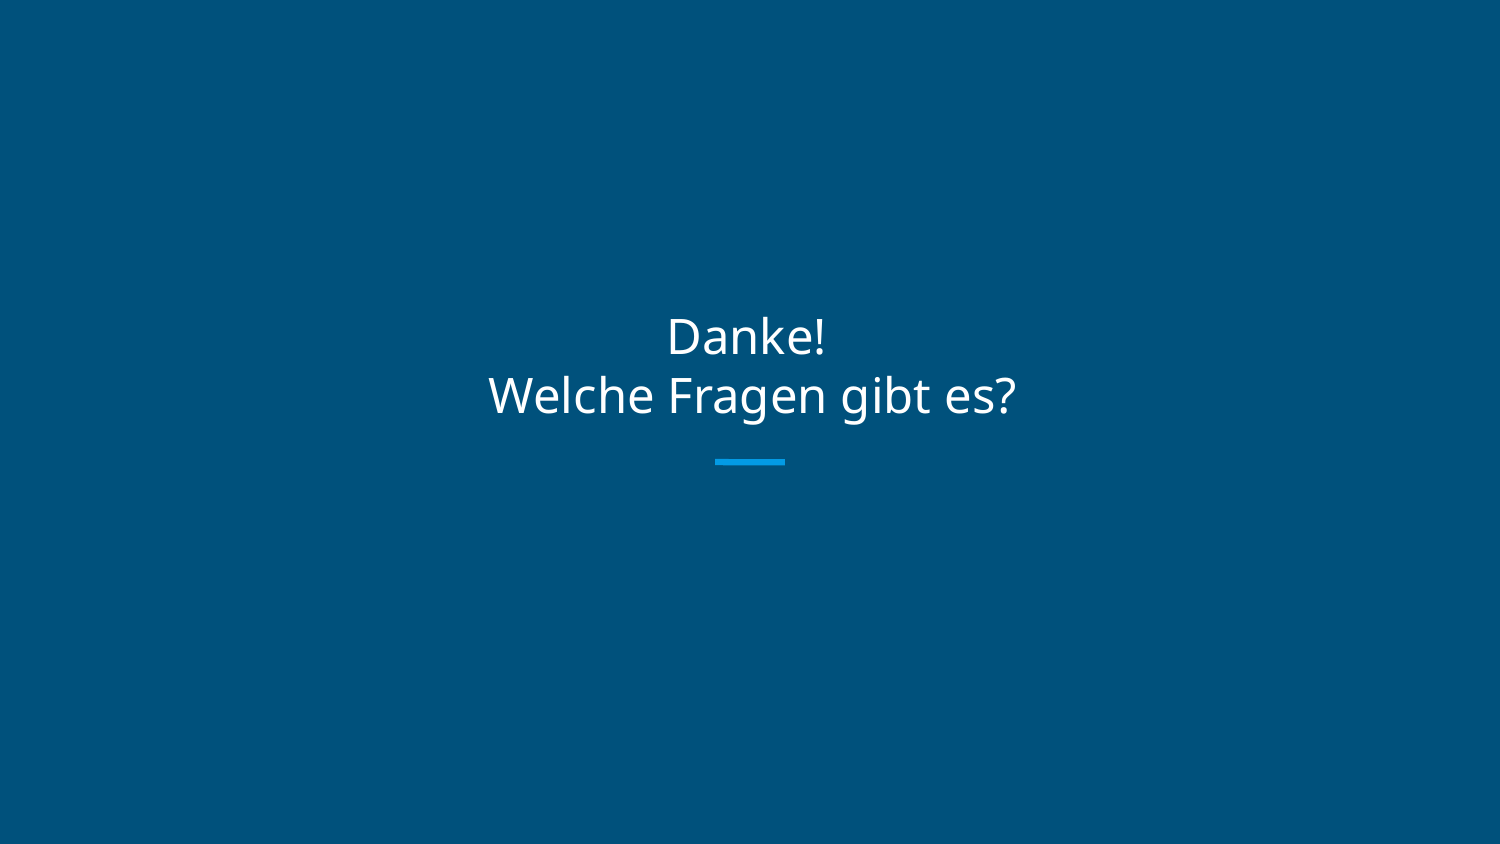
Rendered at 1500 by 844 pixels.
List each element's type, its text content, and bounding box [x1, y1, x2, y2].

title Danke! Welche Fragen gibt es? [78, 289, 1428, 439]
